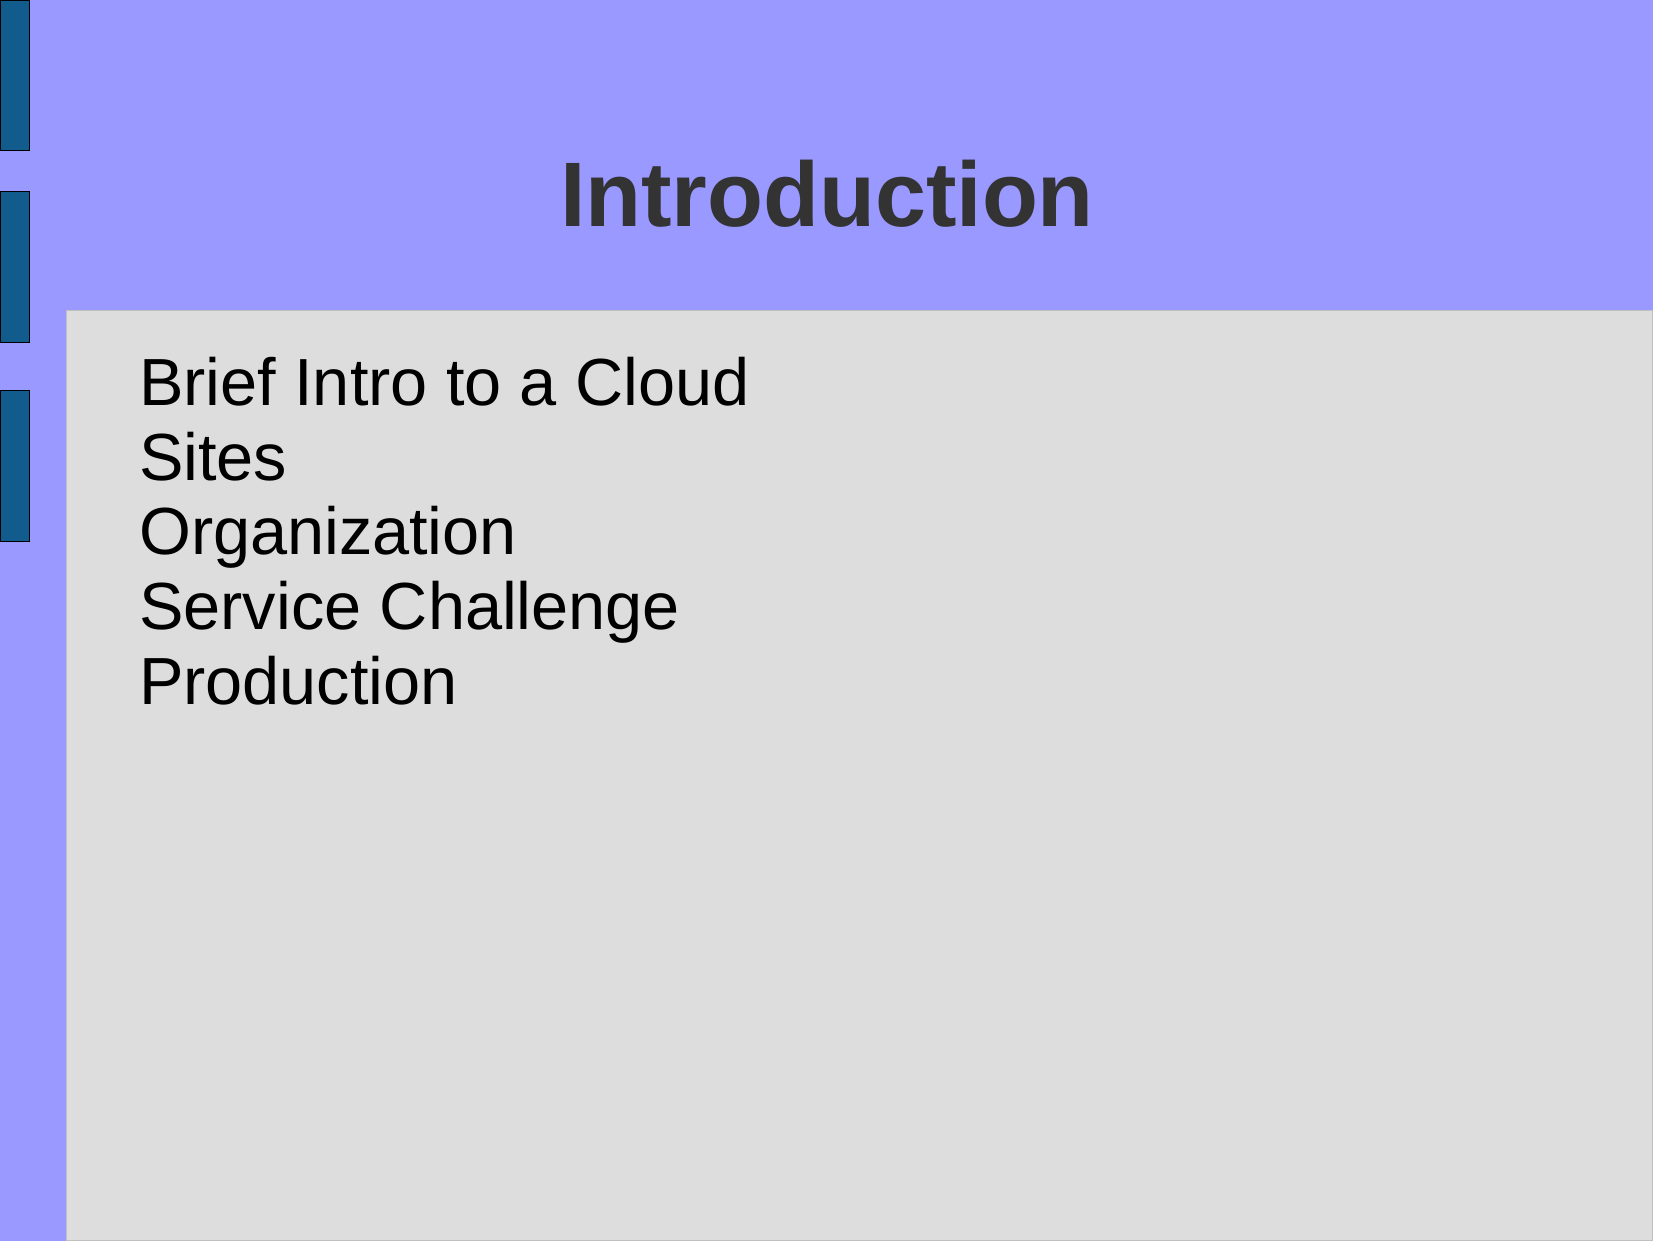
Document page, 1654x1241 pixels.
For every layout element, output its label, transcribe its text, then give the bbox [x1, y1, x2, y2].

list Brief Intro to a Cloud Sites Organization Service Challenge Production [121, 344, 1534, 1127]
title Introduction [121, 91, 1534, 299]
